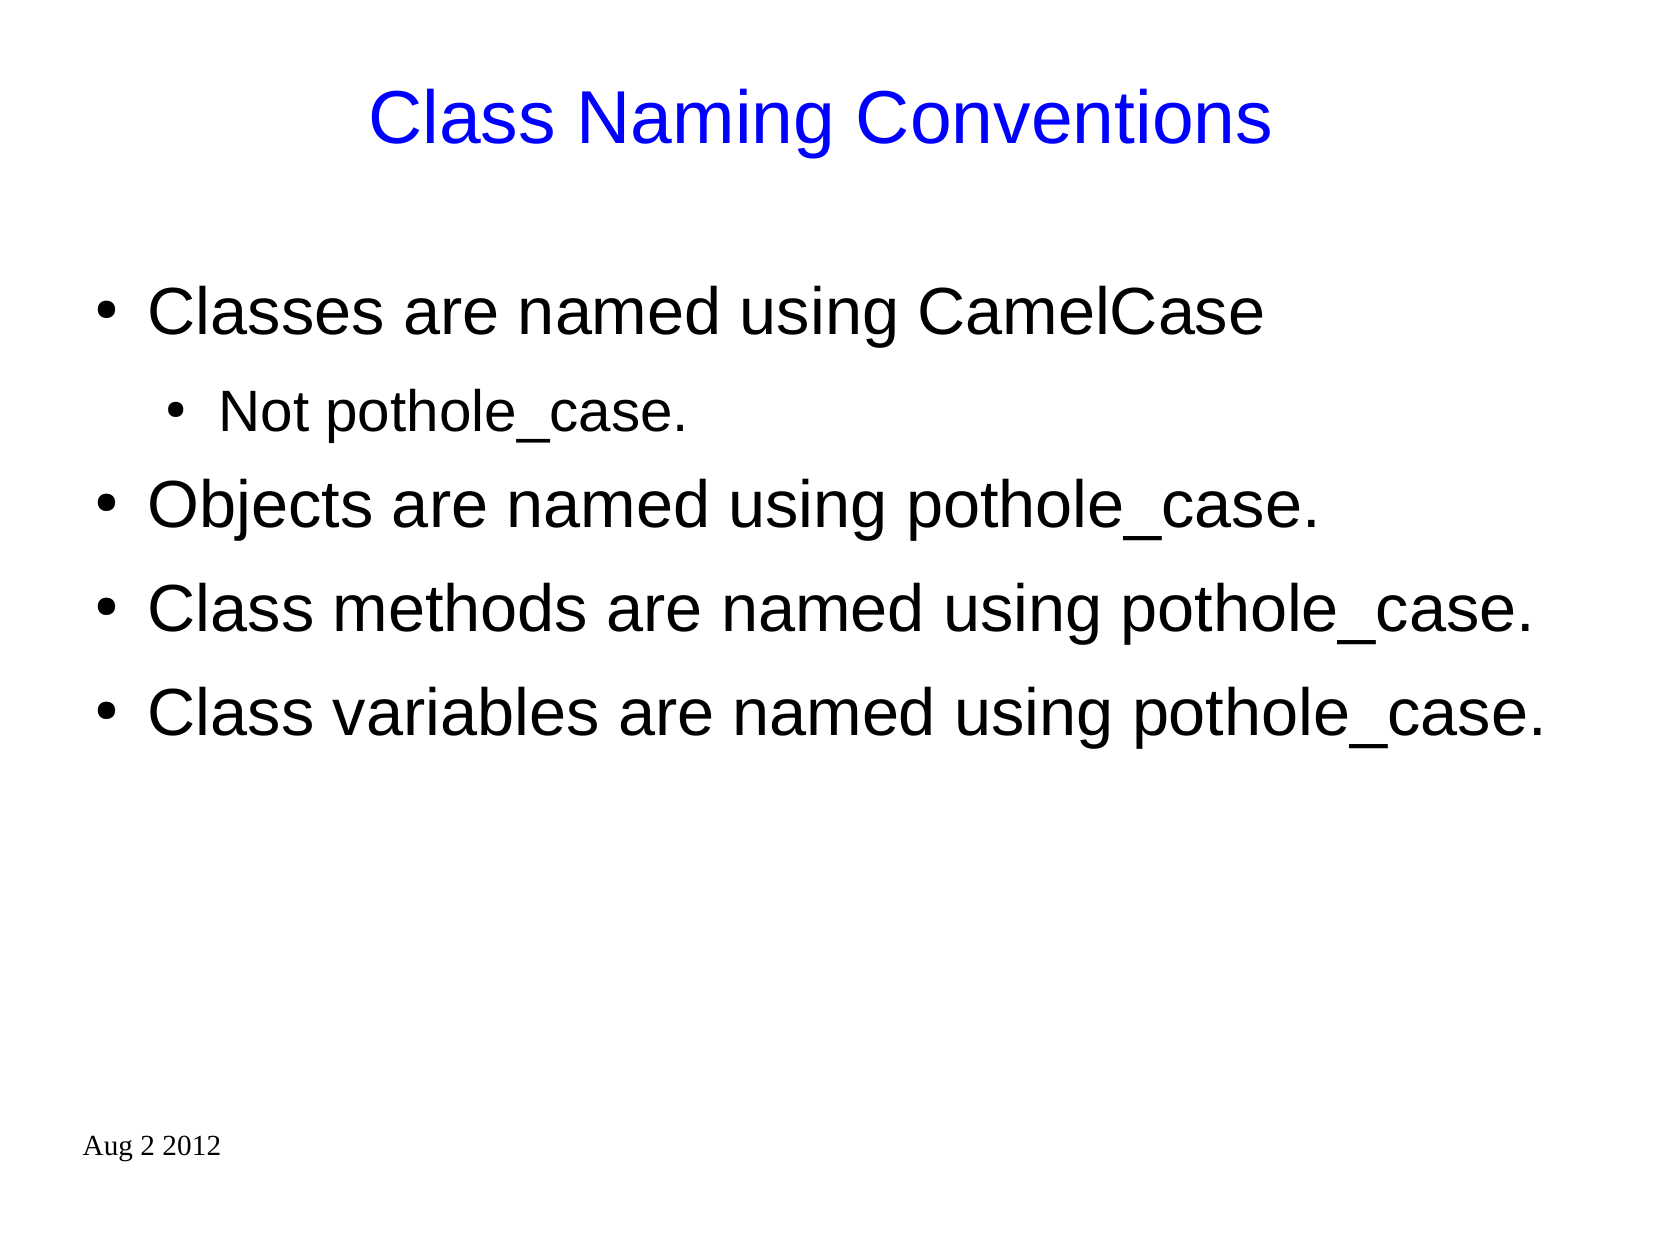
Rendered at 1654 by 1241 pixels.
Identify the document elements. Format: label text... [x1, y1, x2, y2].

title Class Naming Conventions [76, 58, 1565, 178]
list Classes are named using CamelCase Not pothole_case. Objects are named using pothole_case. Class methods are named using pothole_case. Class variables are named using pothole_case. [76, 274, 1565, 1093]
